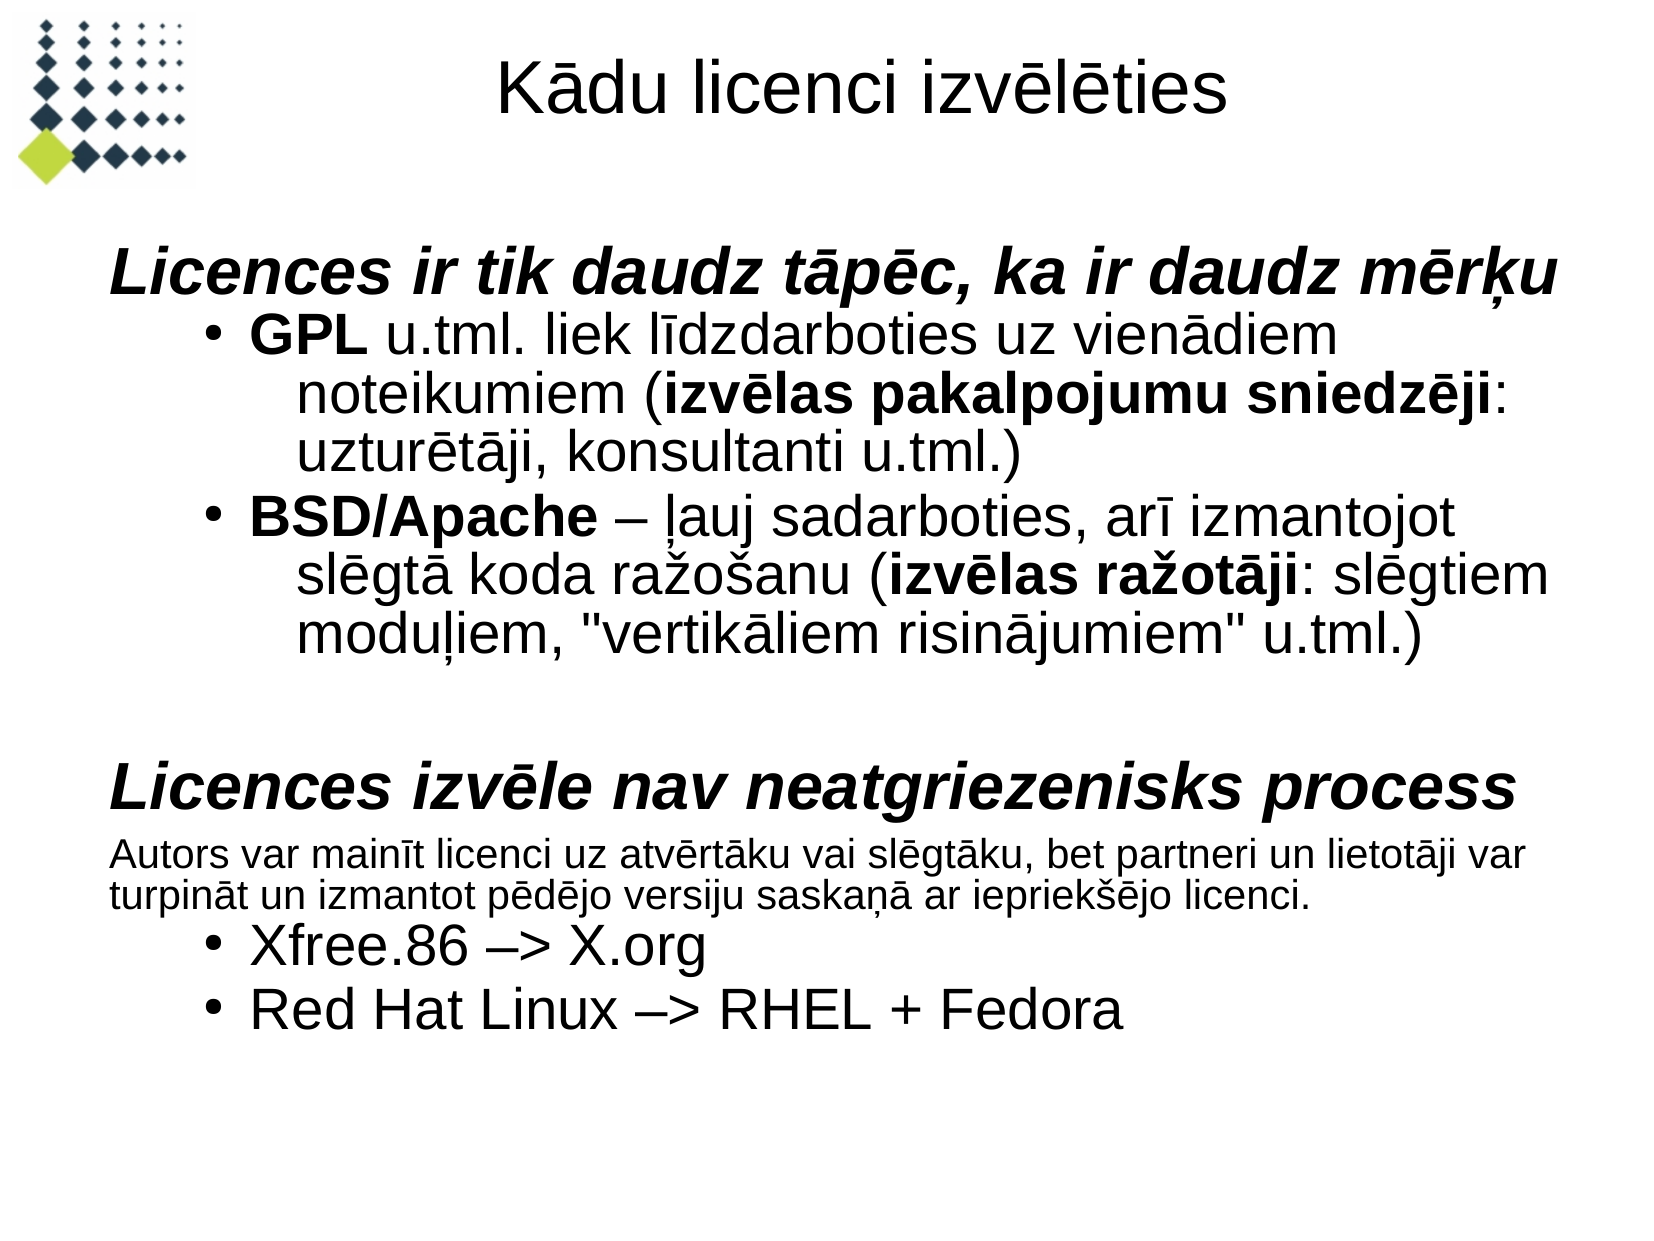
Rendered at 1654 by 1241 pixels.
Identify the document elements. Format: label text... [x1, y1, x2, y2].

picture [12, 12, 196, 189]
title Kādu licenci izvēlēties [153, 48, 1571, 133]
list Licences ir tik daudz tāpēc, ka ir daudz mērķu GPL u.tml. liek līdzdarboties uz vienādiem noteikumiem (izvēlas pakalpojumu sniedzēji: uzturētāji, konsultanti u.tml.) BSD/Apache – ļauj sadarboties, arī izmantojot slēgtā koda ražošanu (izvēlas ražotāji: slēgtiem moduļiem, "vertikāliem risinājumiem" u.tml.) Licences izvēle nav neatgriezenisks process Autors var mainīt licenci uz atvērtāku vai slēgtāku, bet partneri un lietotāji var turpināt un izmantot pēdējo versiju saskaņā ar iepriekšējo licenci. Xfree.86 –> X.org Red Hat Linux –> RHEL + Fedora [53, 236, 1589, 1107]
